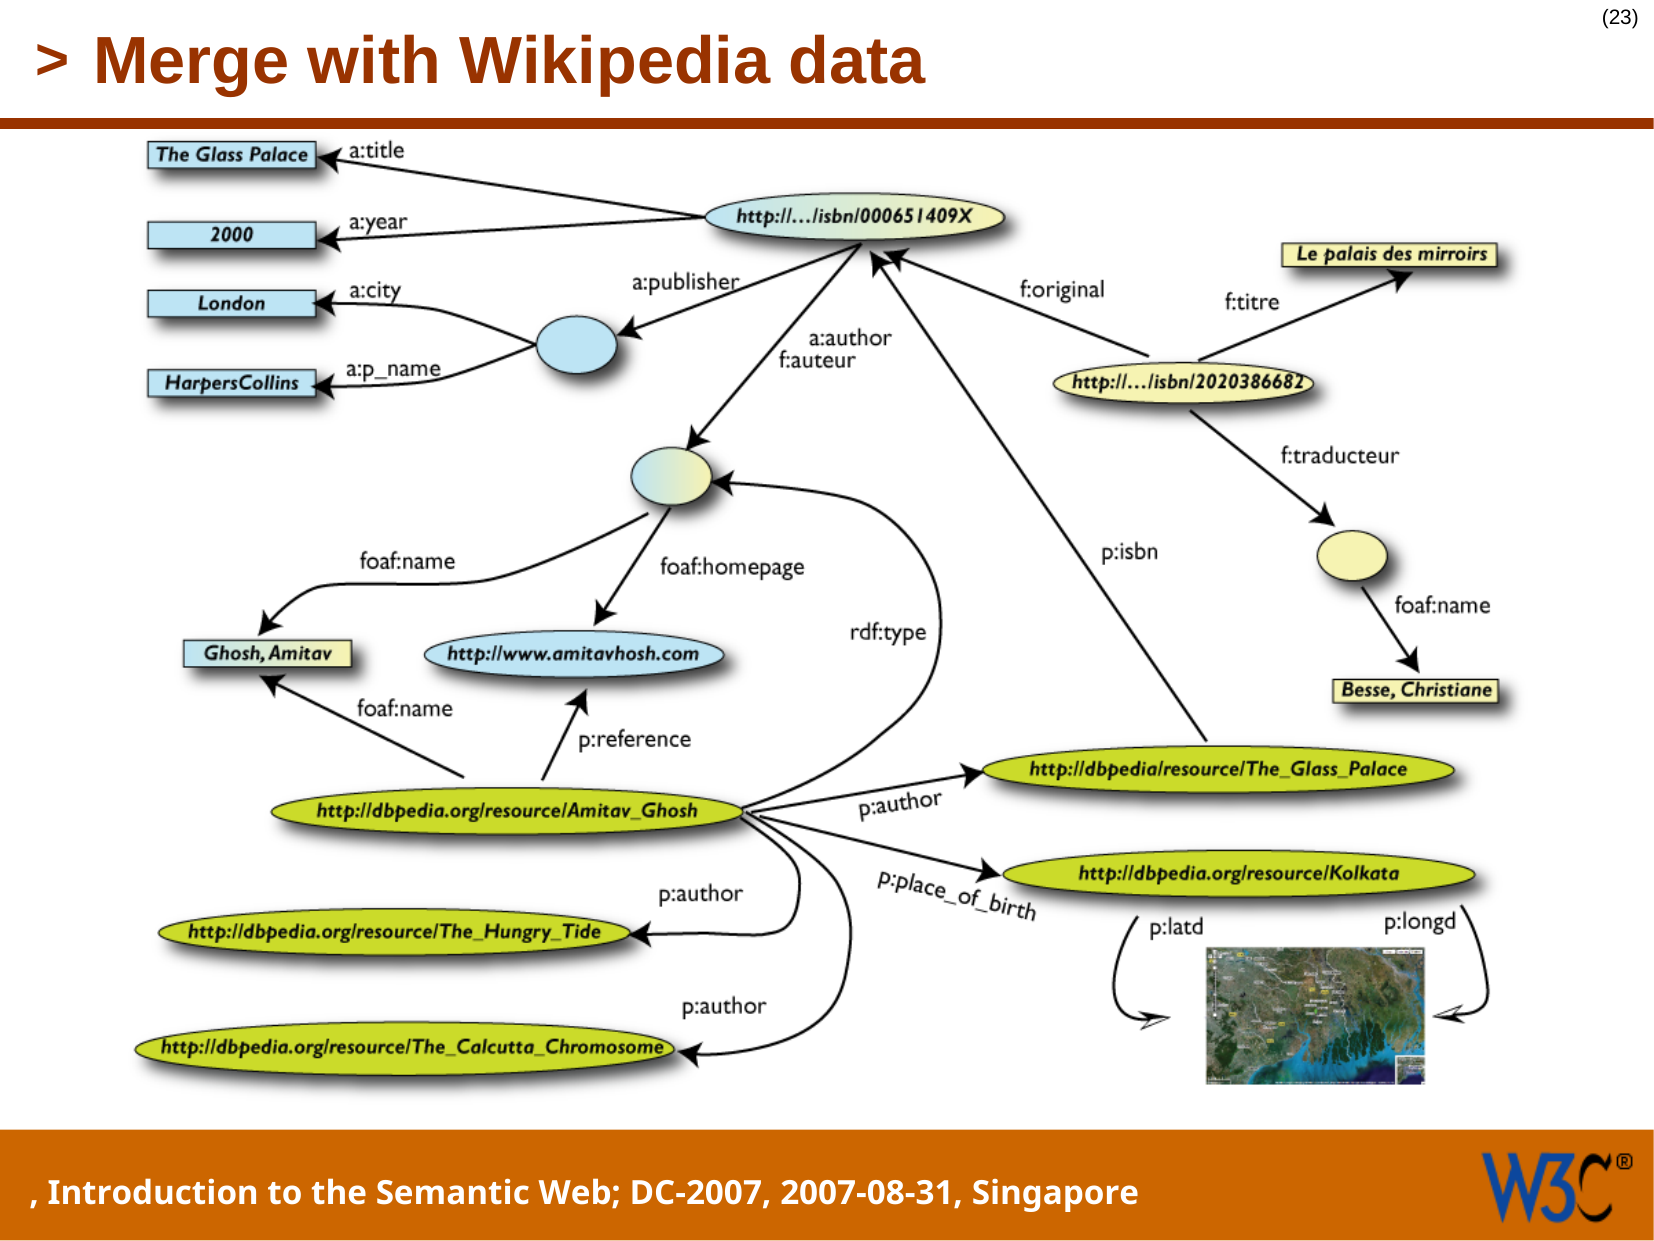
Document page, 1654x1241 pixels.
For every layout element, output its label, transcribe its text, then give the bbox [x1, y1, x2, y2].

title Merge with Wikipedia data [93, 0, 1493, 119]
picture [123, 130, 1530, 1107]
picture [1477, 1149, 1639, 1228]
